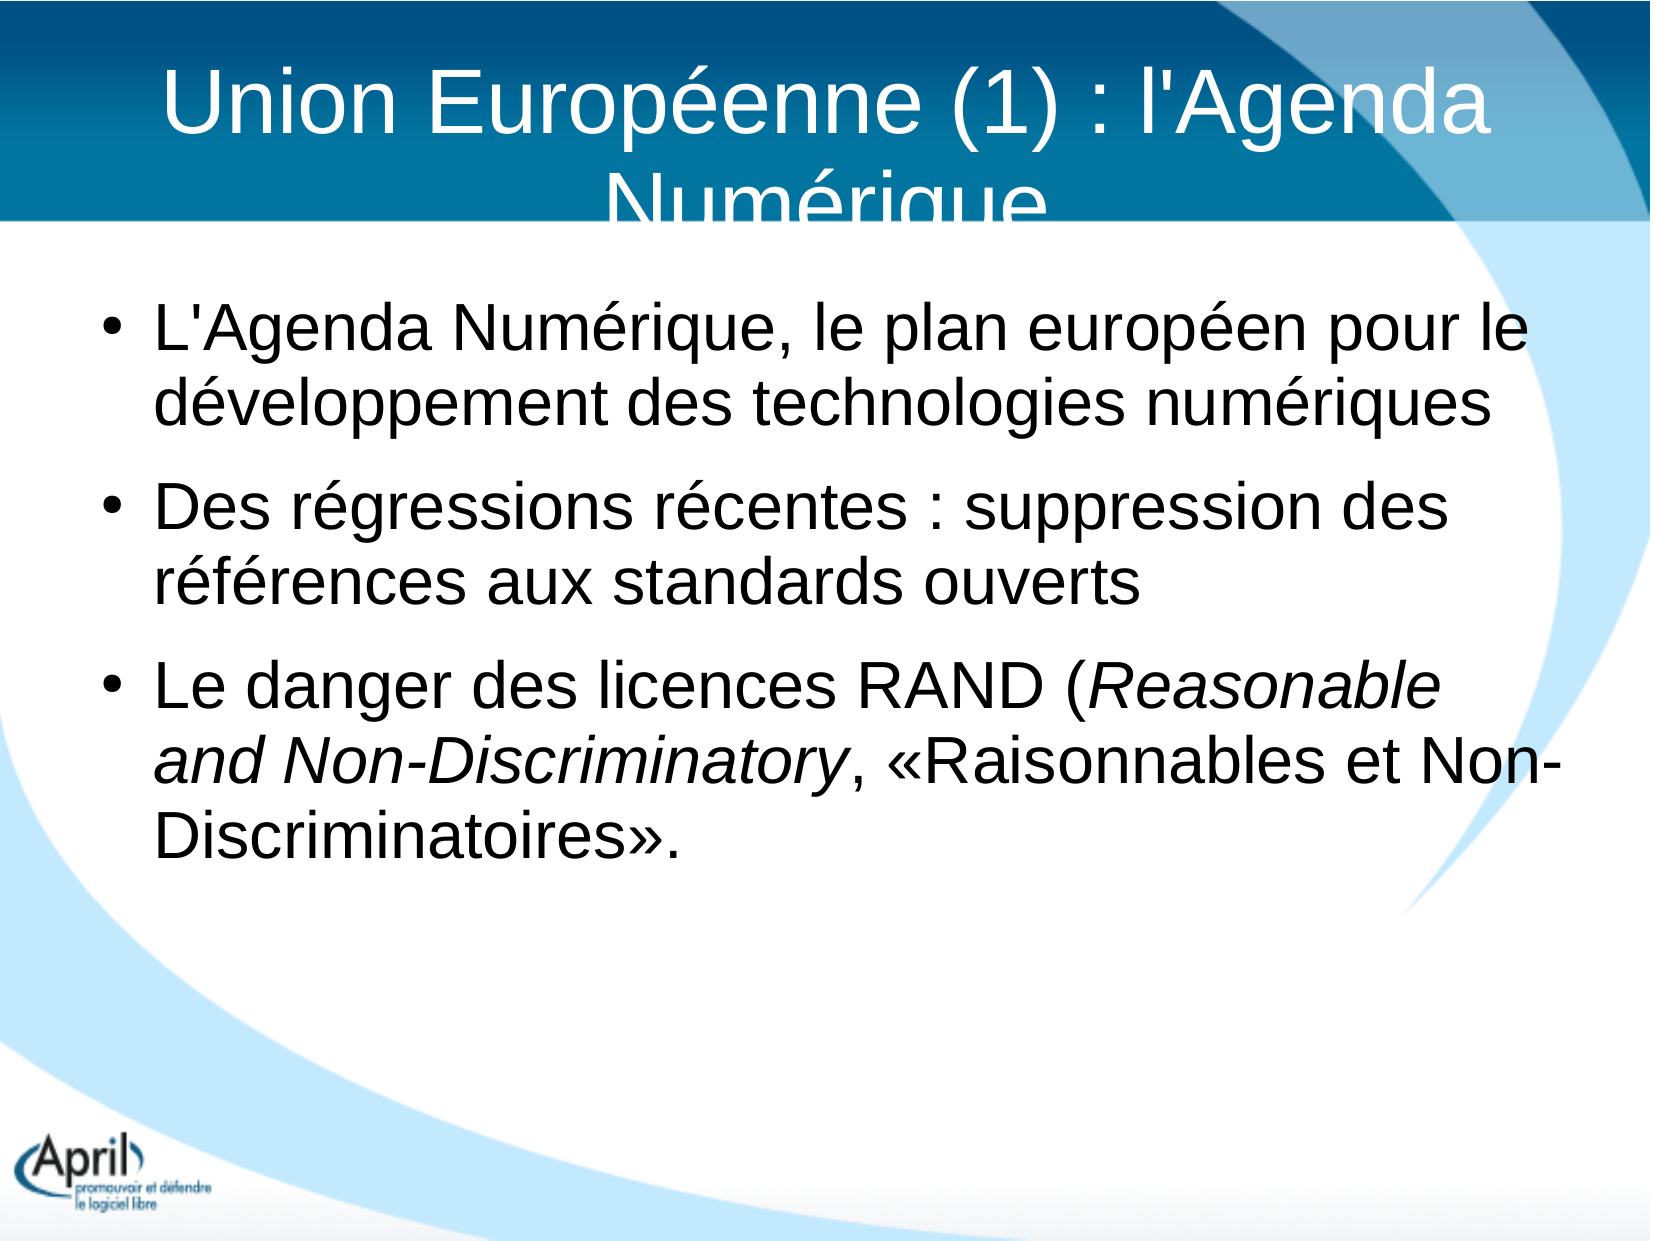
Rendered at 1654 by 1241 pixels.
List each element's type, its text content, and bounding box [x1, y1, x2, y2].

title Union Européenne (1) : l'Agenda Numérique [82, 50, 1571, 256]
list L'Agenda Numérique, le plan européen pour le développement des technologies numériques Des régressions récentes : suppression des références aux standards ouverts Le danger des licences RAND (Reasonable and Non-Discriminatory, «Raisonnables et Non-Discriminatoires». [82, 290, 1571, 1109]
picture [0, 1, 1650, 1241]
